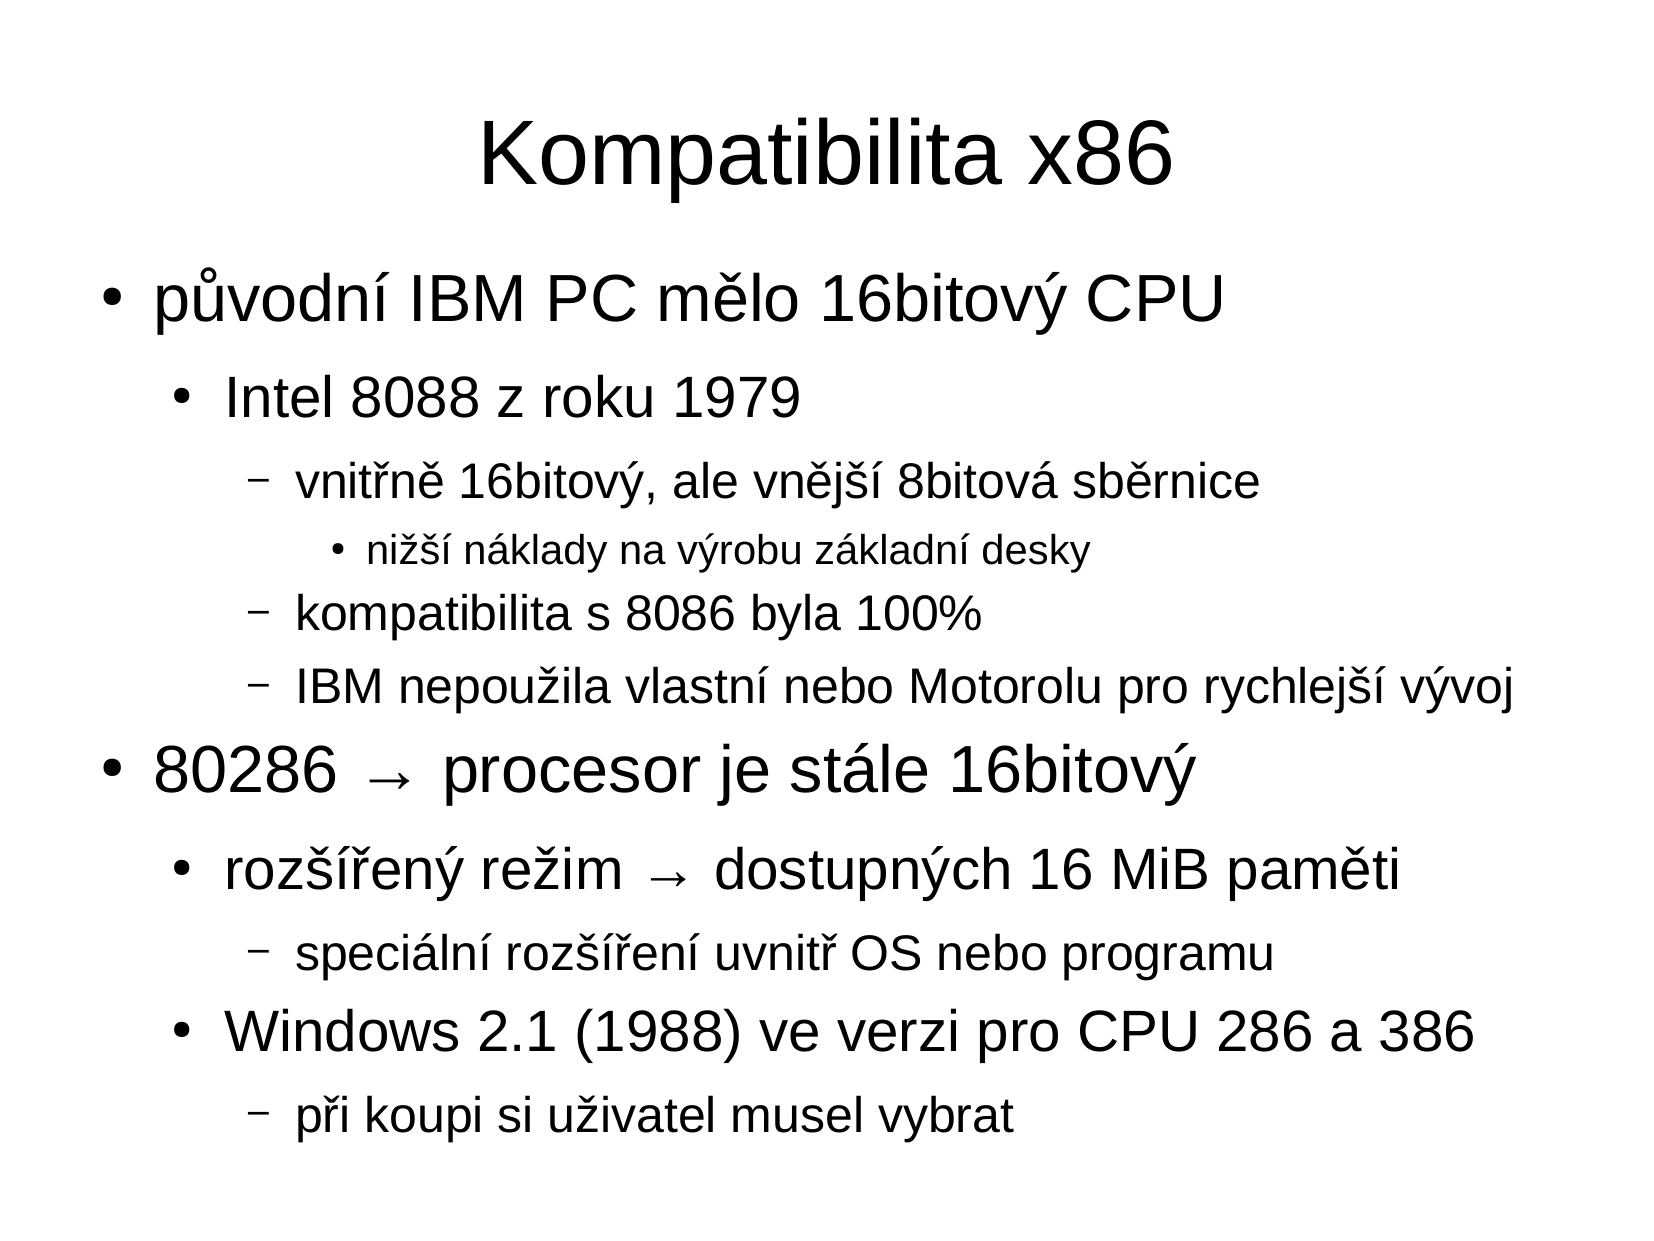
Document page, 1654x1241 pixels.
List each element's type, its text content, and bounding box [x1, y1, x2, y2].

title Kompatibilita x86 [82, 56, 1571, 250]
list původní IBM PC mělo 16bitový CPU Intel 8088 z roku 1979 vnitřně 16bitový, ale vnější 8bitová sběrnice nižší náklady na výrobu základní desky kompatibilita s 8086 byla 100% IBM nepoužila vlastní nebo Motorolu pro rychlejší vývoj 80286 → procesor je stále 16bitový rozšířený režim → dostupných 16 MiB paměti speciální rozšíření uvnitř OS nebo programu Windows 2.1 (1988) ve verzi pro CPU 286 a 386 při koupi si uživatel musel vybrat [82, 260, 1571, 1144]
